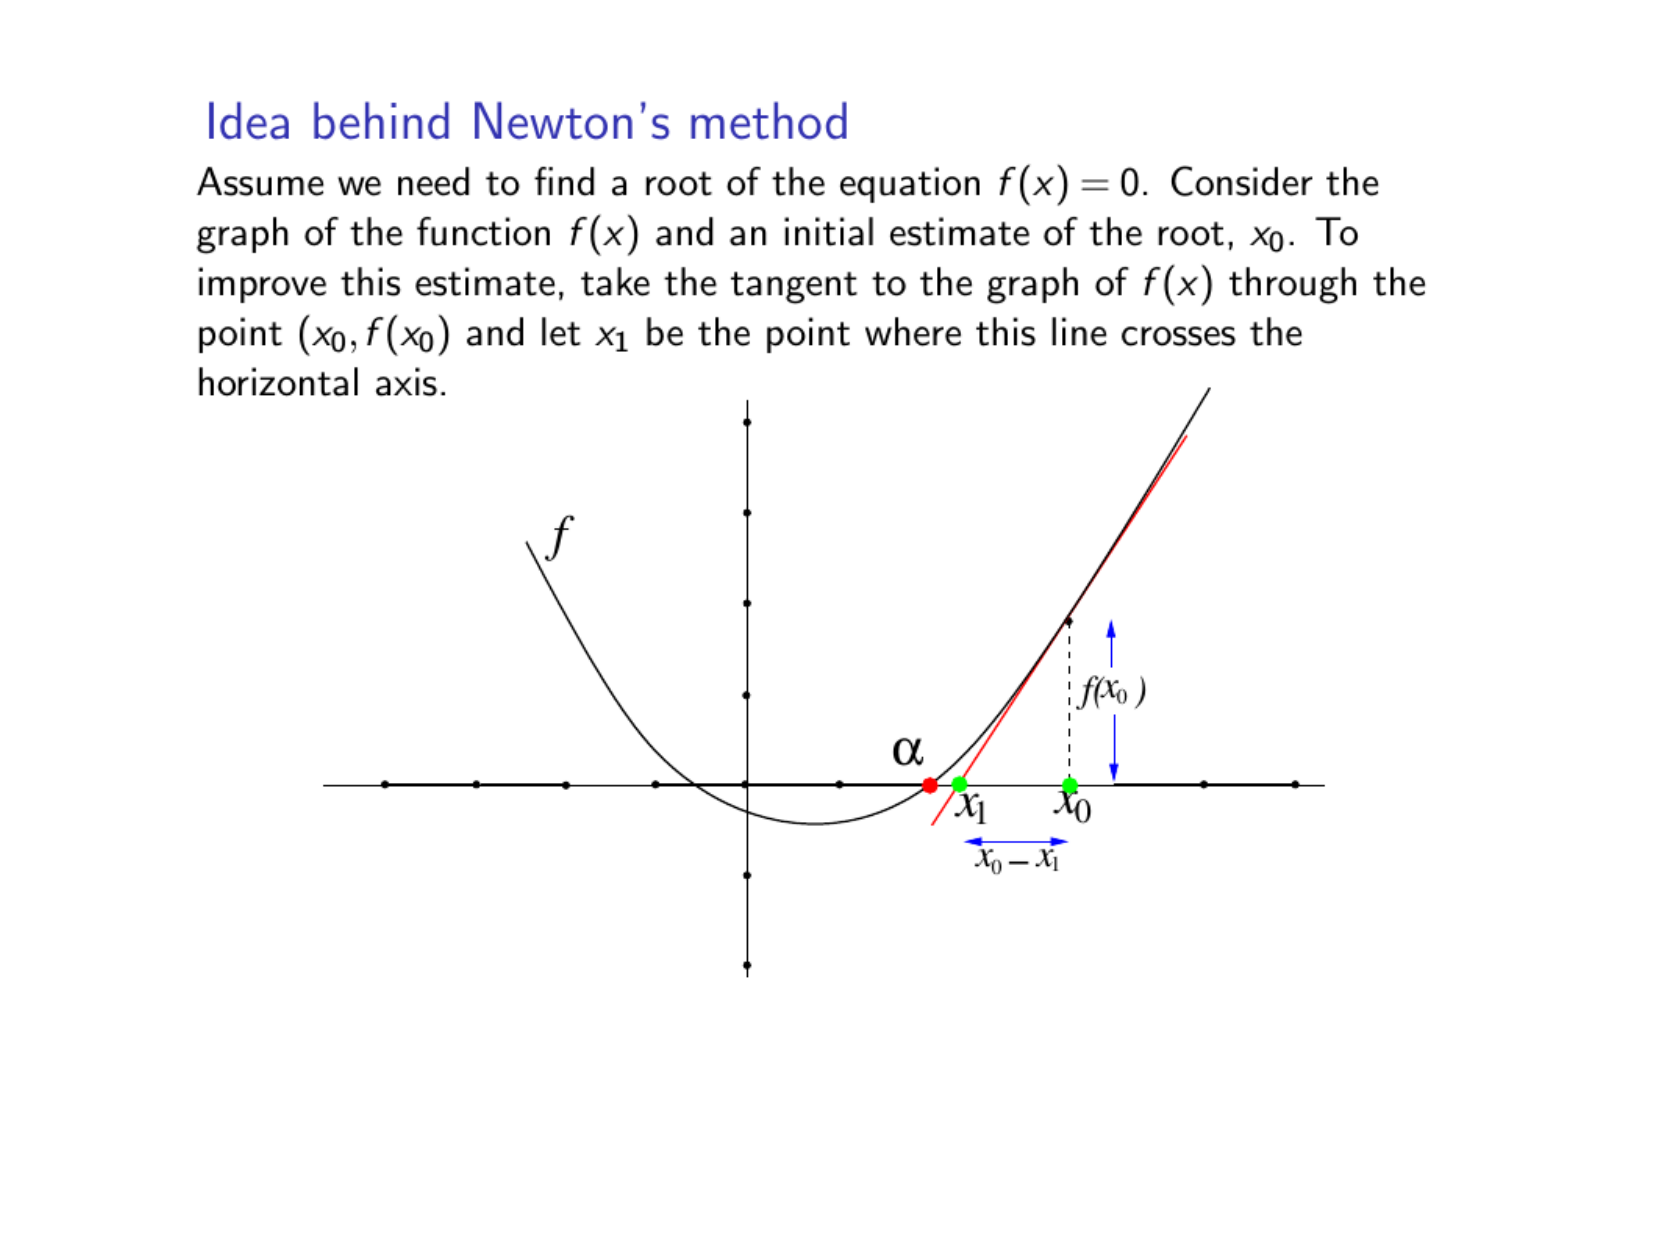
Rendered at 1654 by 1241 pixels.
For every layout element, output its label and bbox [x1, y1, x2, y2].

picture [175, 78, 1472, 987]
